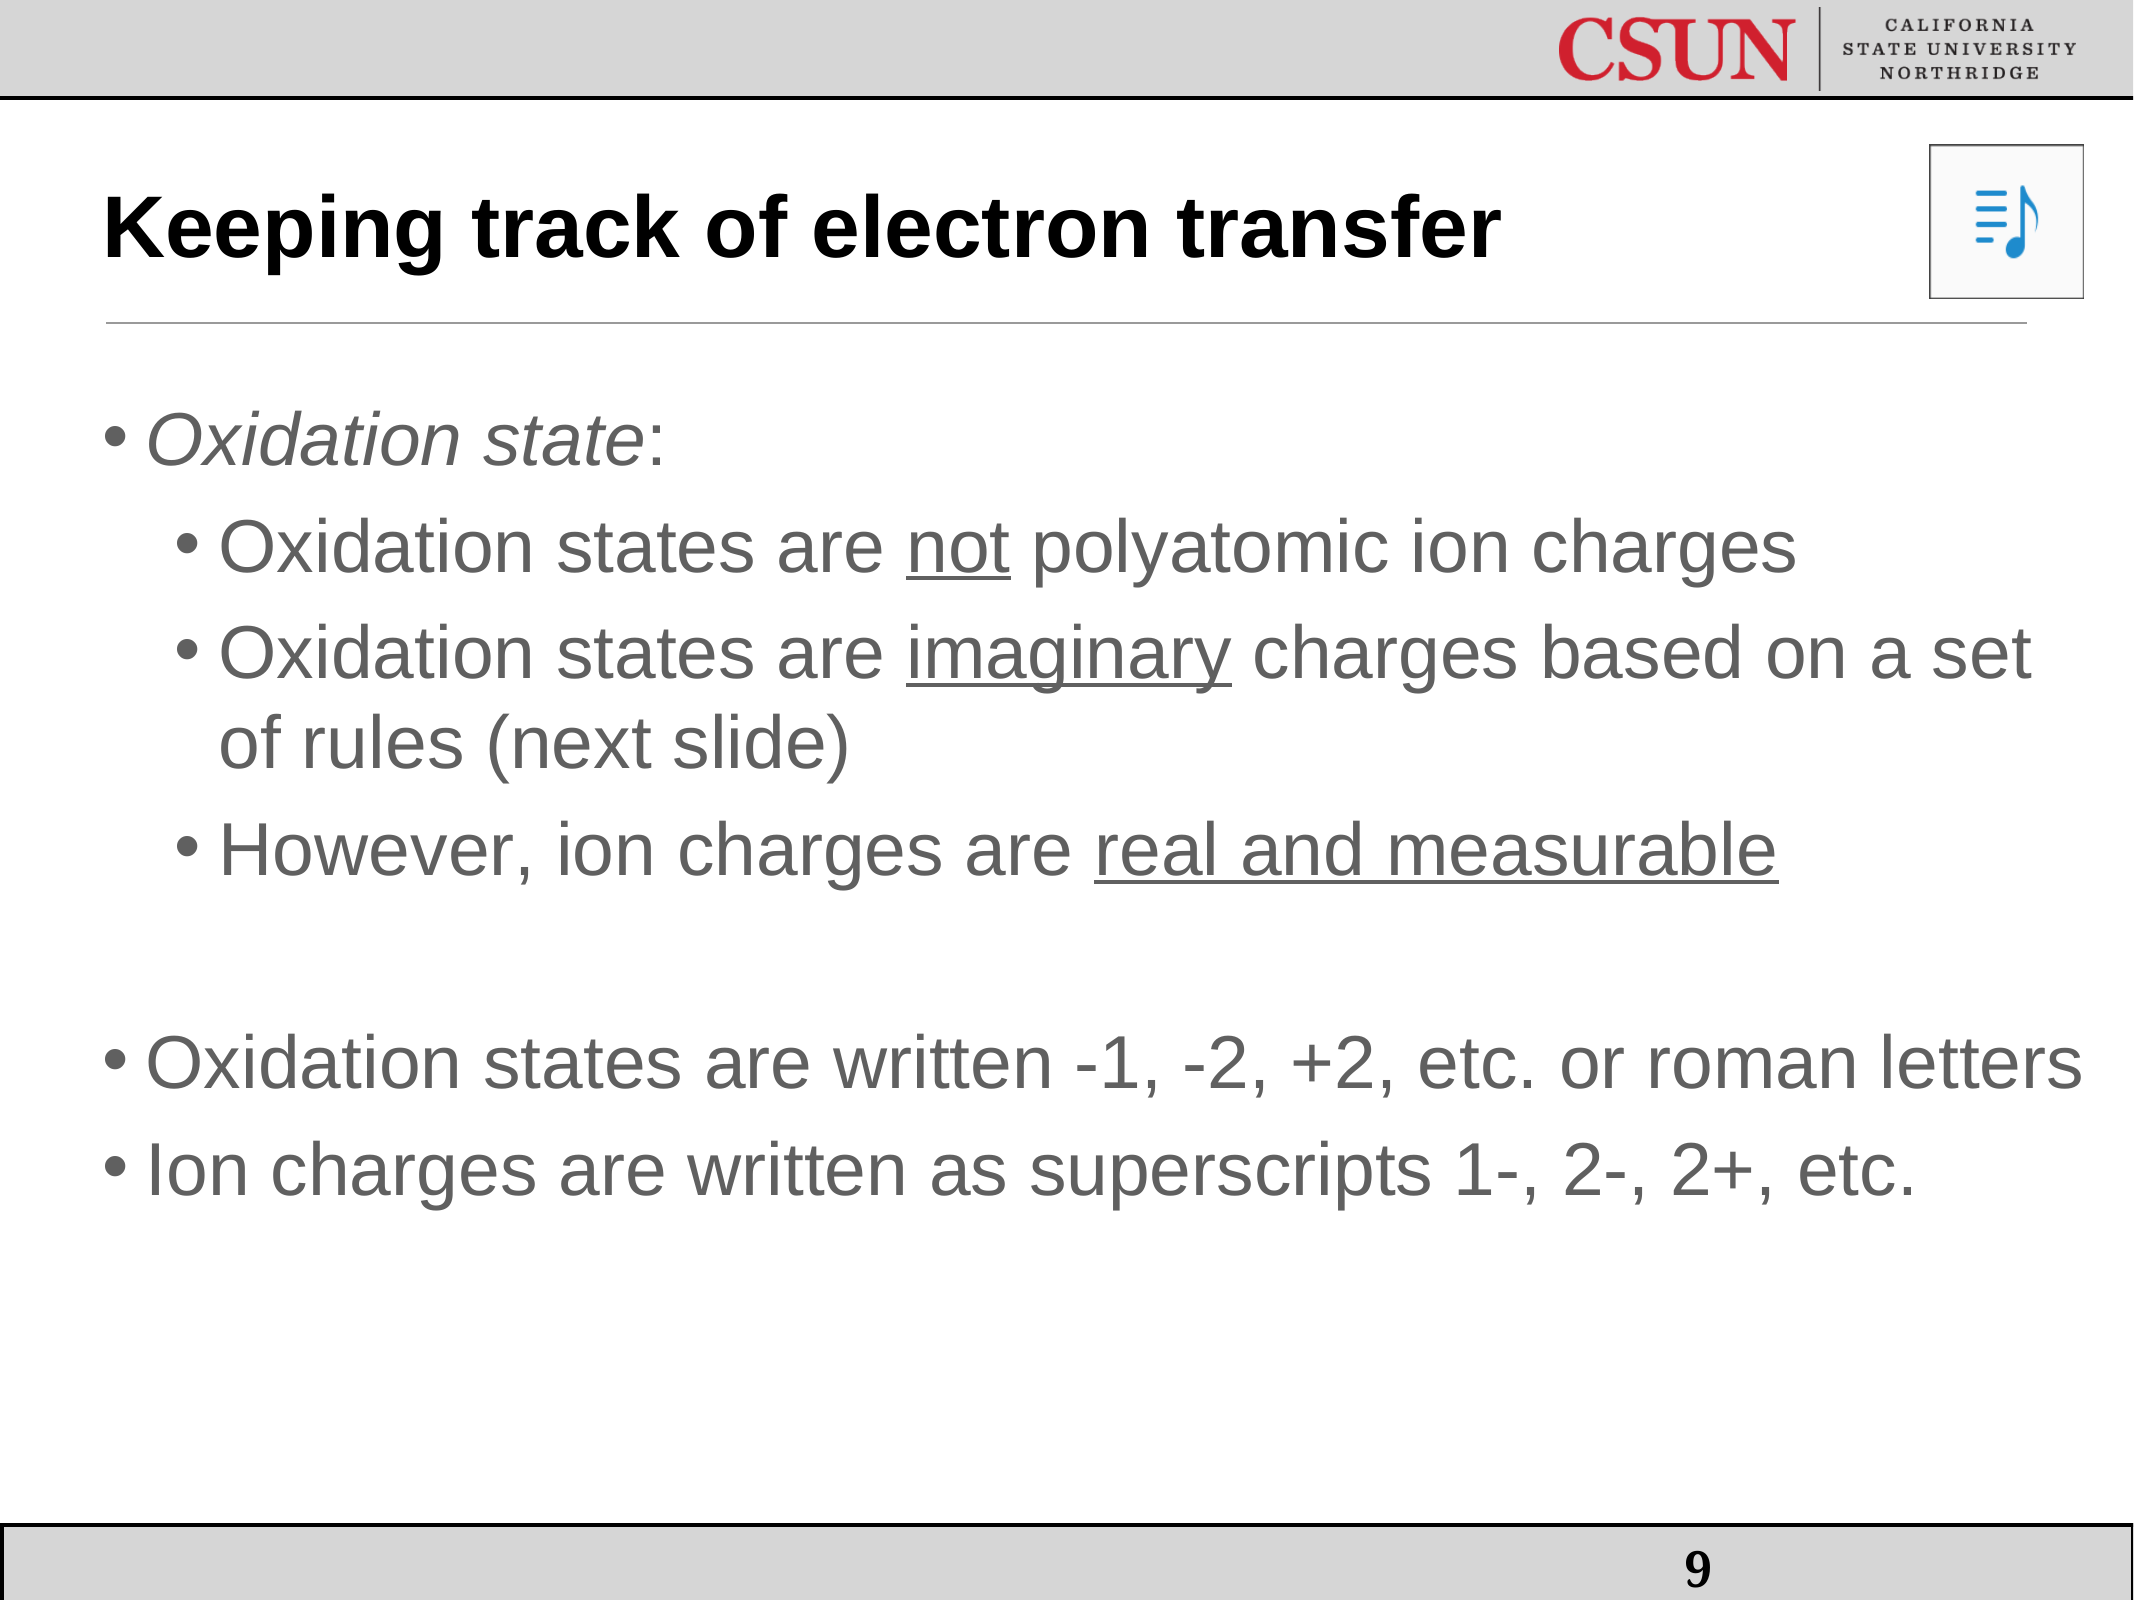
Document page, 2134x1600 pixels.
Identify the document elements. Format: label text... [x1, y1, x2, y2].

title Keeping track of electron transfer [93, 104, 2040, 284]
picture [1559, 7, 2076, 91]
list Oxidation state: Oxidation states are not polyatomic ion charges Oxidation states are imaginary charges based on a set of rules (next slide) However, ion charges are real and measurable Oxidation states are written -1, -2, +2, etc. or roman letters Ion charges are written as superscripts 1-, 2-, 2+, etc. [93, 382, 2116, 1460]
text_box [1928, 143, 2086, 301]
